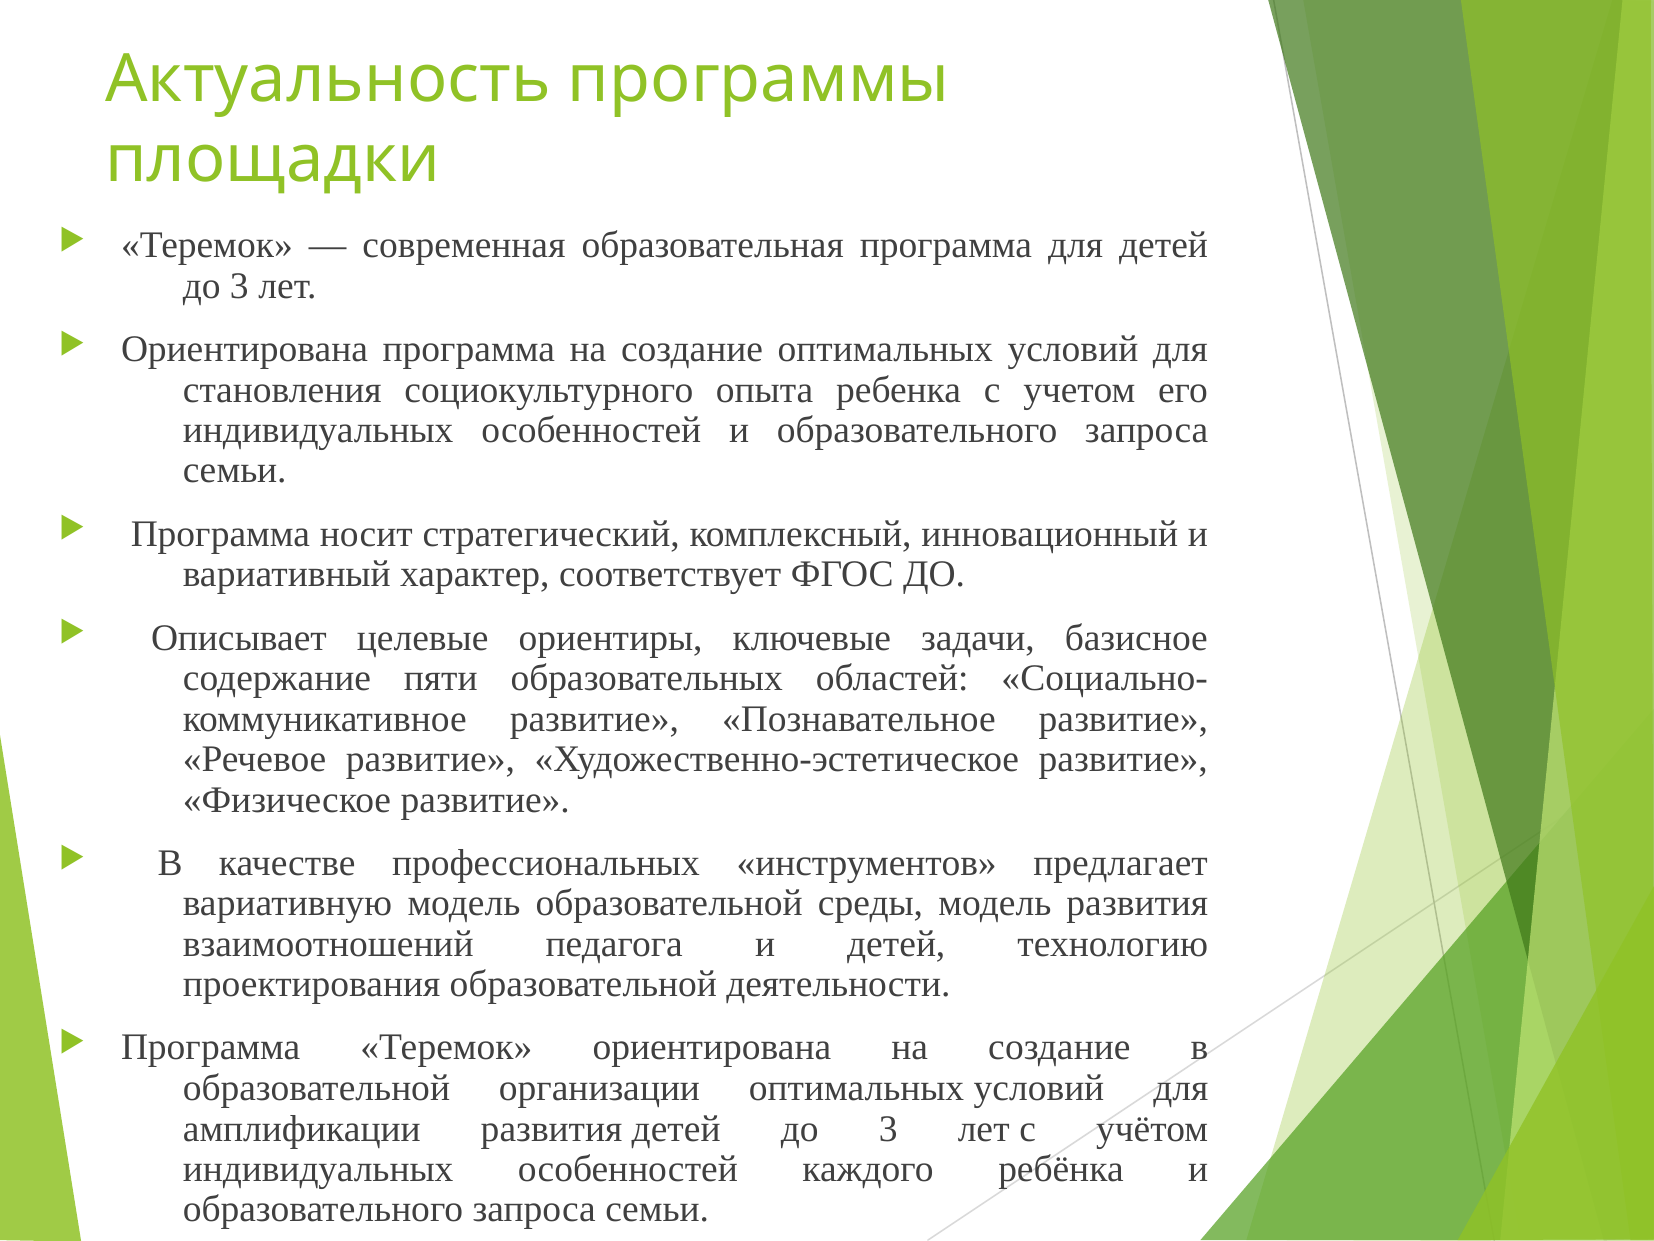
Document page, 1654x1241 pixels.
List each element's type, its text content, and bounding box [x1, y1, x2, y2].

title Актуальность программы площадки [90, 27, 1239, 194]
list «Теремок» — современная образовательная программа для детей до 3 лет. Ориентирована программа на создание оптимальных условий для становления социокультурного опыта ребенка с учетом его индивидуальных особенностей и образовательного запроса семьи. Программа носит стратегический, комплексный, инновационный и вариативный характер, соответствует ФГОС ДО. Описывает целевые ориентиры, ключевые задачи, базисное содержание пяти образовательных областей: «Социально-коммуникативное развитие», «Познавательное развитие», «Речевое развитие», «Художественно-эстетическое развитие», «Физическое развитие». В качестве профессиональных «инструментов» предлагает вариативную модель образовательной среды, модель развития взаимоотношений педагога и детей, технологию проектирования образовательной деятельности. Программа «Теремок» ориентирована на создание в образовательной организации оптимальных условий для амплификации развития детей до 3 лет с учётом индивидуальных особенностей каждого ребёнка и образовательного запроса семьи. [43, 217, 1225, 1193]
